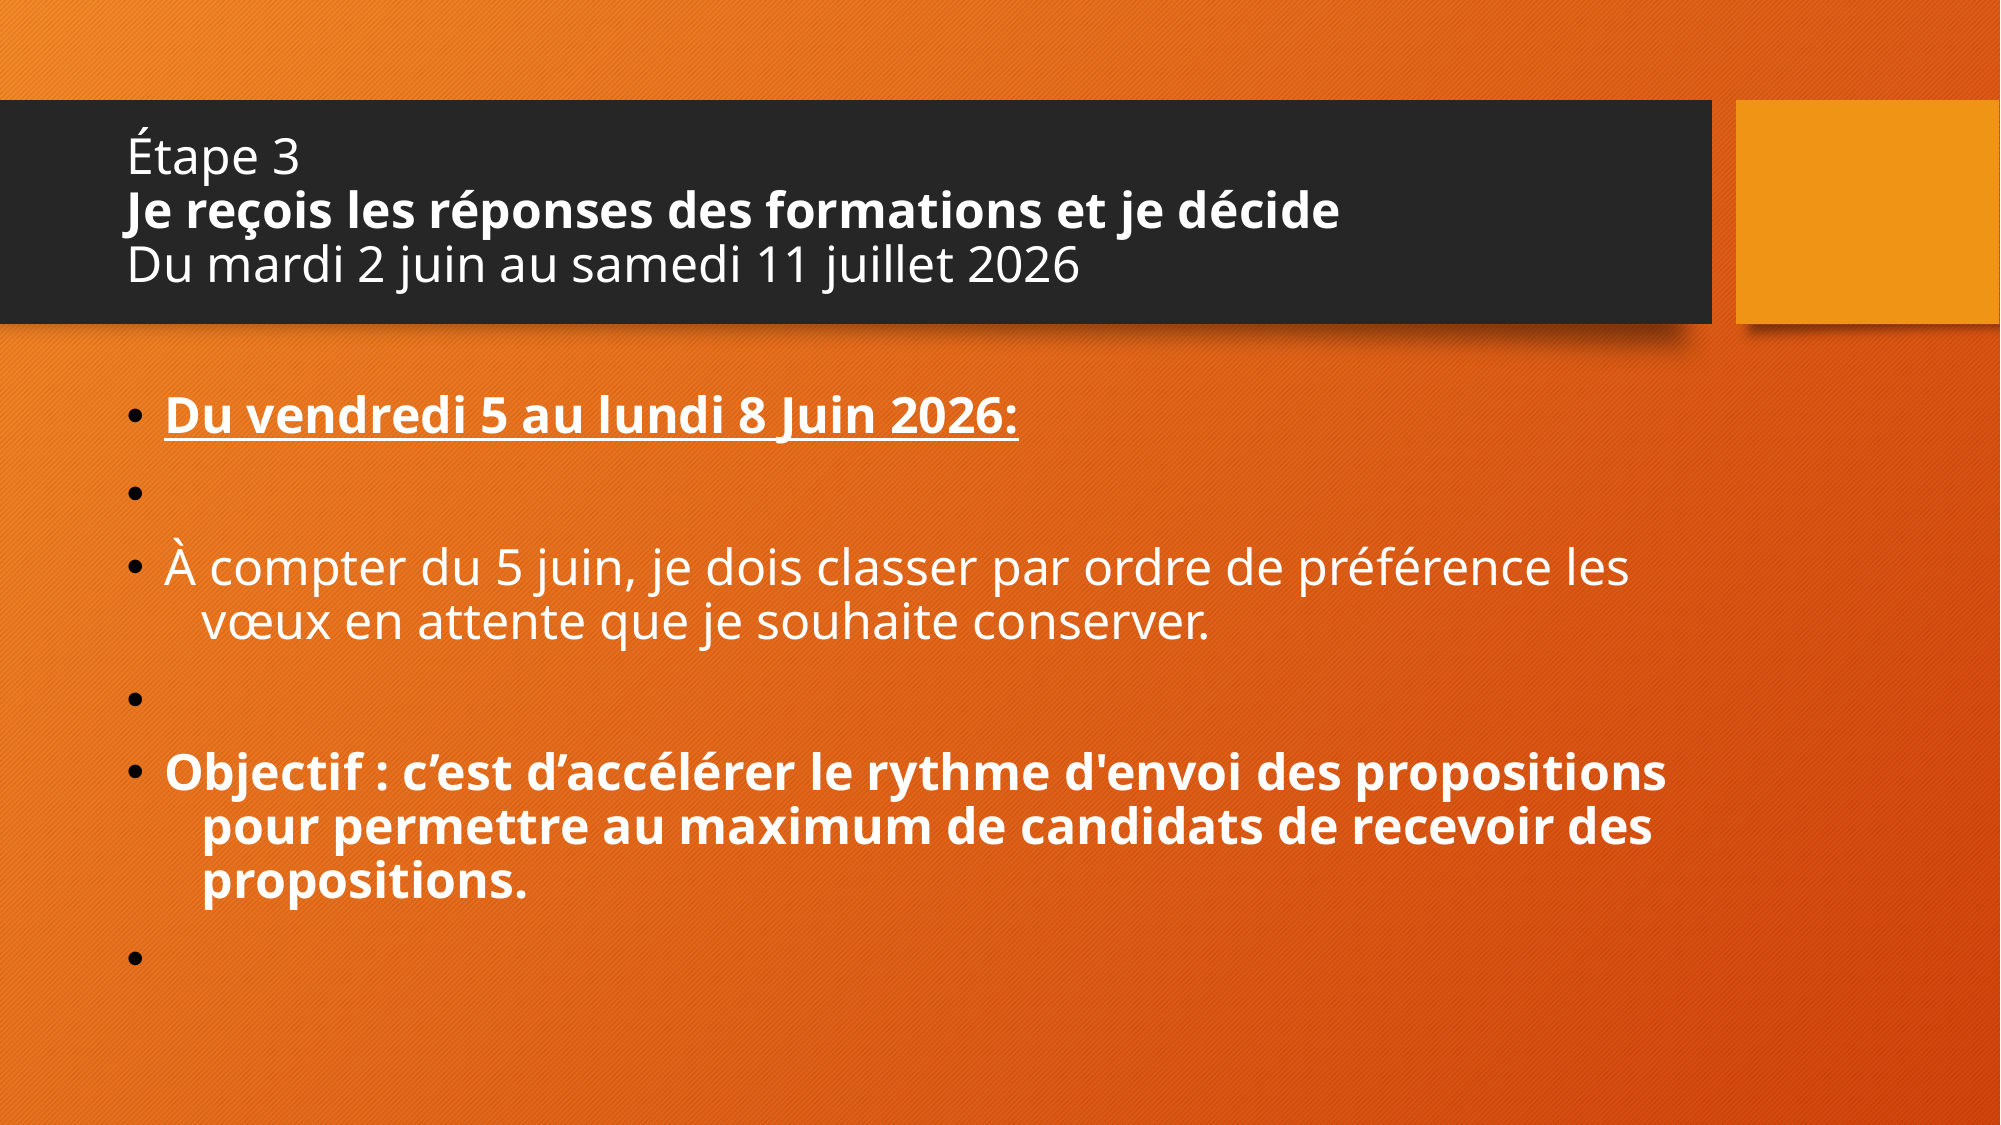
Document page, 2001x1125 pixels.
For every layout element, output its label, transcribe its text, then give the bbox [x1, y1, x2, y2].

list Du vendredi 5 au lundi 8 Juin 2026: À compter du 5 juin, je dois classer par ordre de préférence les vœux en attente que je souhaite conserver. Objectif : c’est d’accélérer le rythme d'envoi des propositions pour permettre au maximum de candidats de recevoir des propositions. [111, 383, 1689, 974]
picture [1736, 323, 2000, 348]
picture [0, 323, 1713, 376]
title Étape 3 Je reçois les réponses des formations et je décide Du mardi 2 juin au samedi 11 juillet 2026 [111, 123, 1689, 301]
